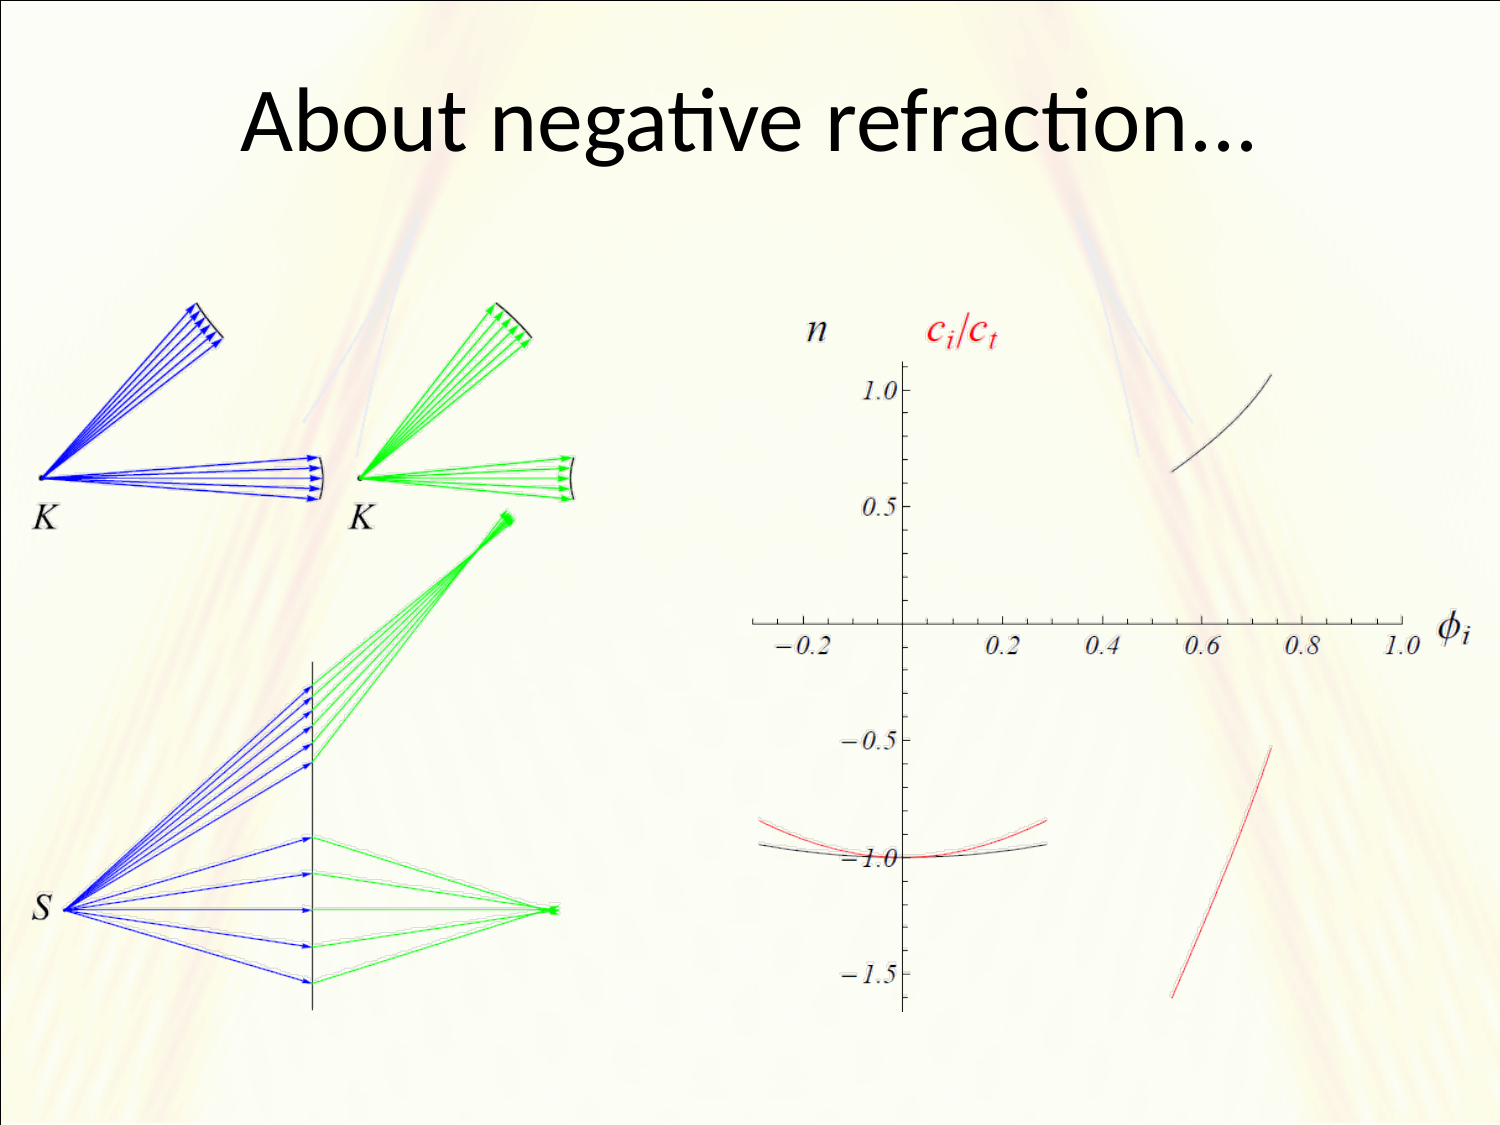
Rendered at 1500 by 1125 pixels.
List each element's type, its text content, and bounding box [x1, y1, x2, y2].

picture [31, 302, 1471, 1012]
title About negative refraction... [75, 21, 1426, 209]
text_box [0, 0, 1500, 1125]
